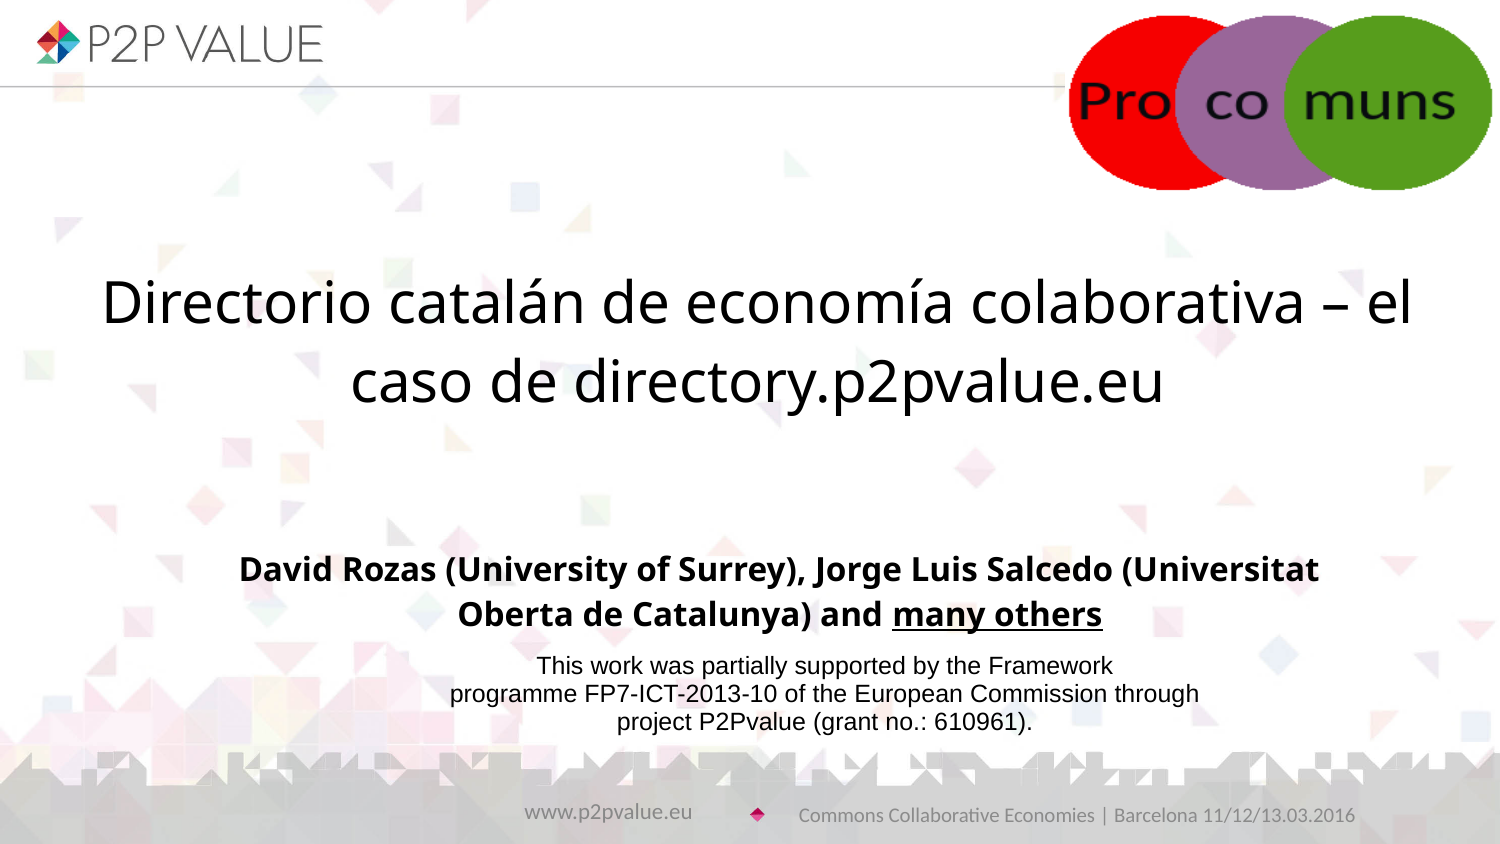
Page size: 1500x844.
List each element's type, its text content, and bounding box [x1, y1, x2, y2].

picture [0, 0, 1500, 844]
text_box www.p2pvalue.eu [518, 790, 737, 831]
text_box Commons Collaborative Economies | Barcelona 11/12/13.03.2016 [785, 791, 1500, 837]
subtitle David Rozas (University of Surrey), Jorge Luis Salcedo (Universitat Oberta de Catalunya) and many others [225, 539, 1336, 660]
text_box This work was partially supported by the Framework programme FP7-ICT-2013-10 of the European Commission through project P2Pvalue (grant no.: 610961). [435, 644, 1231, 825]
title Directorio catalán de economía colaborativa – el caso de directory.p2pvalue.eu [45, 206, 1471, 475]
